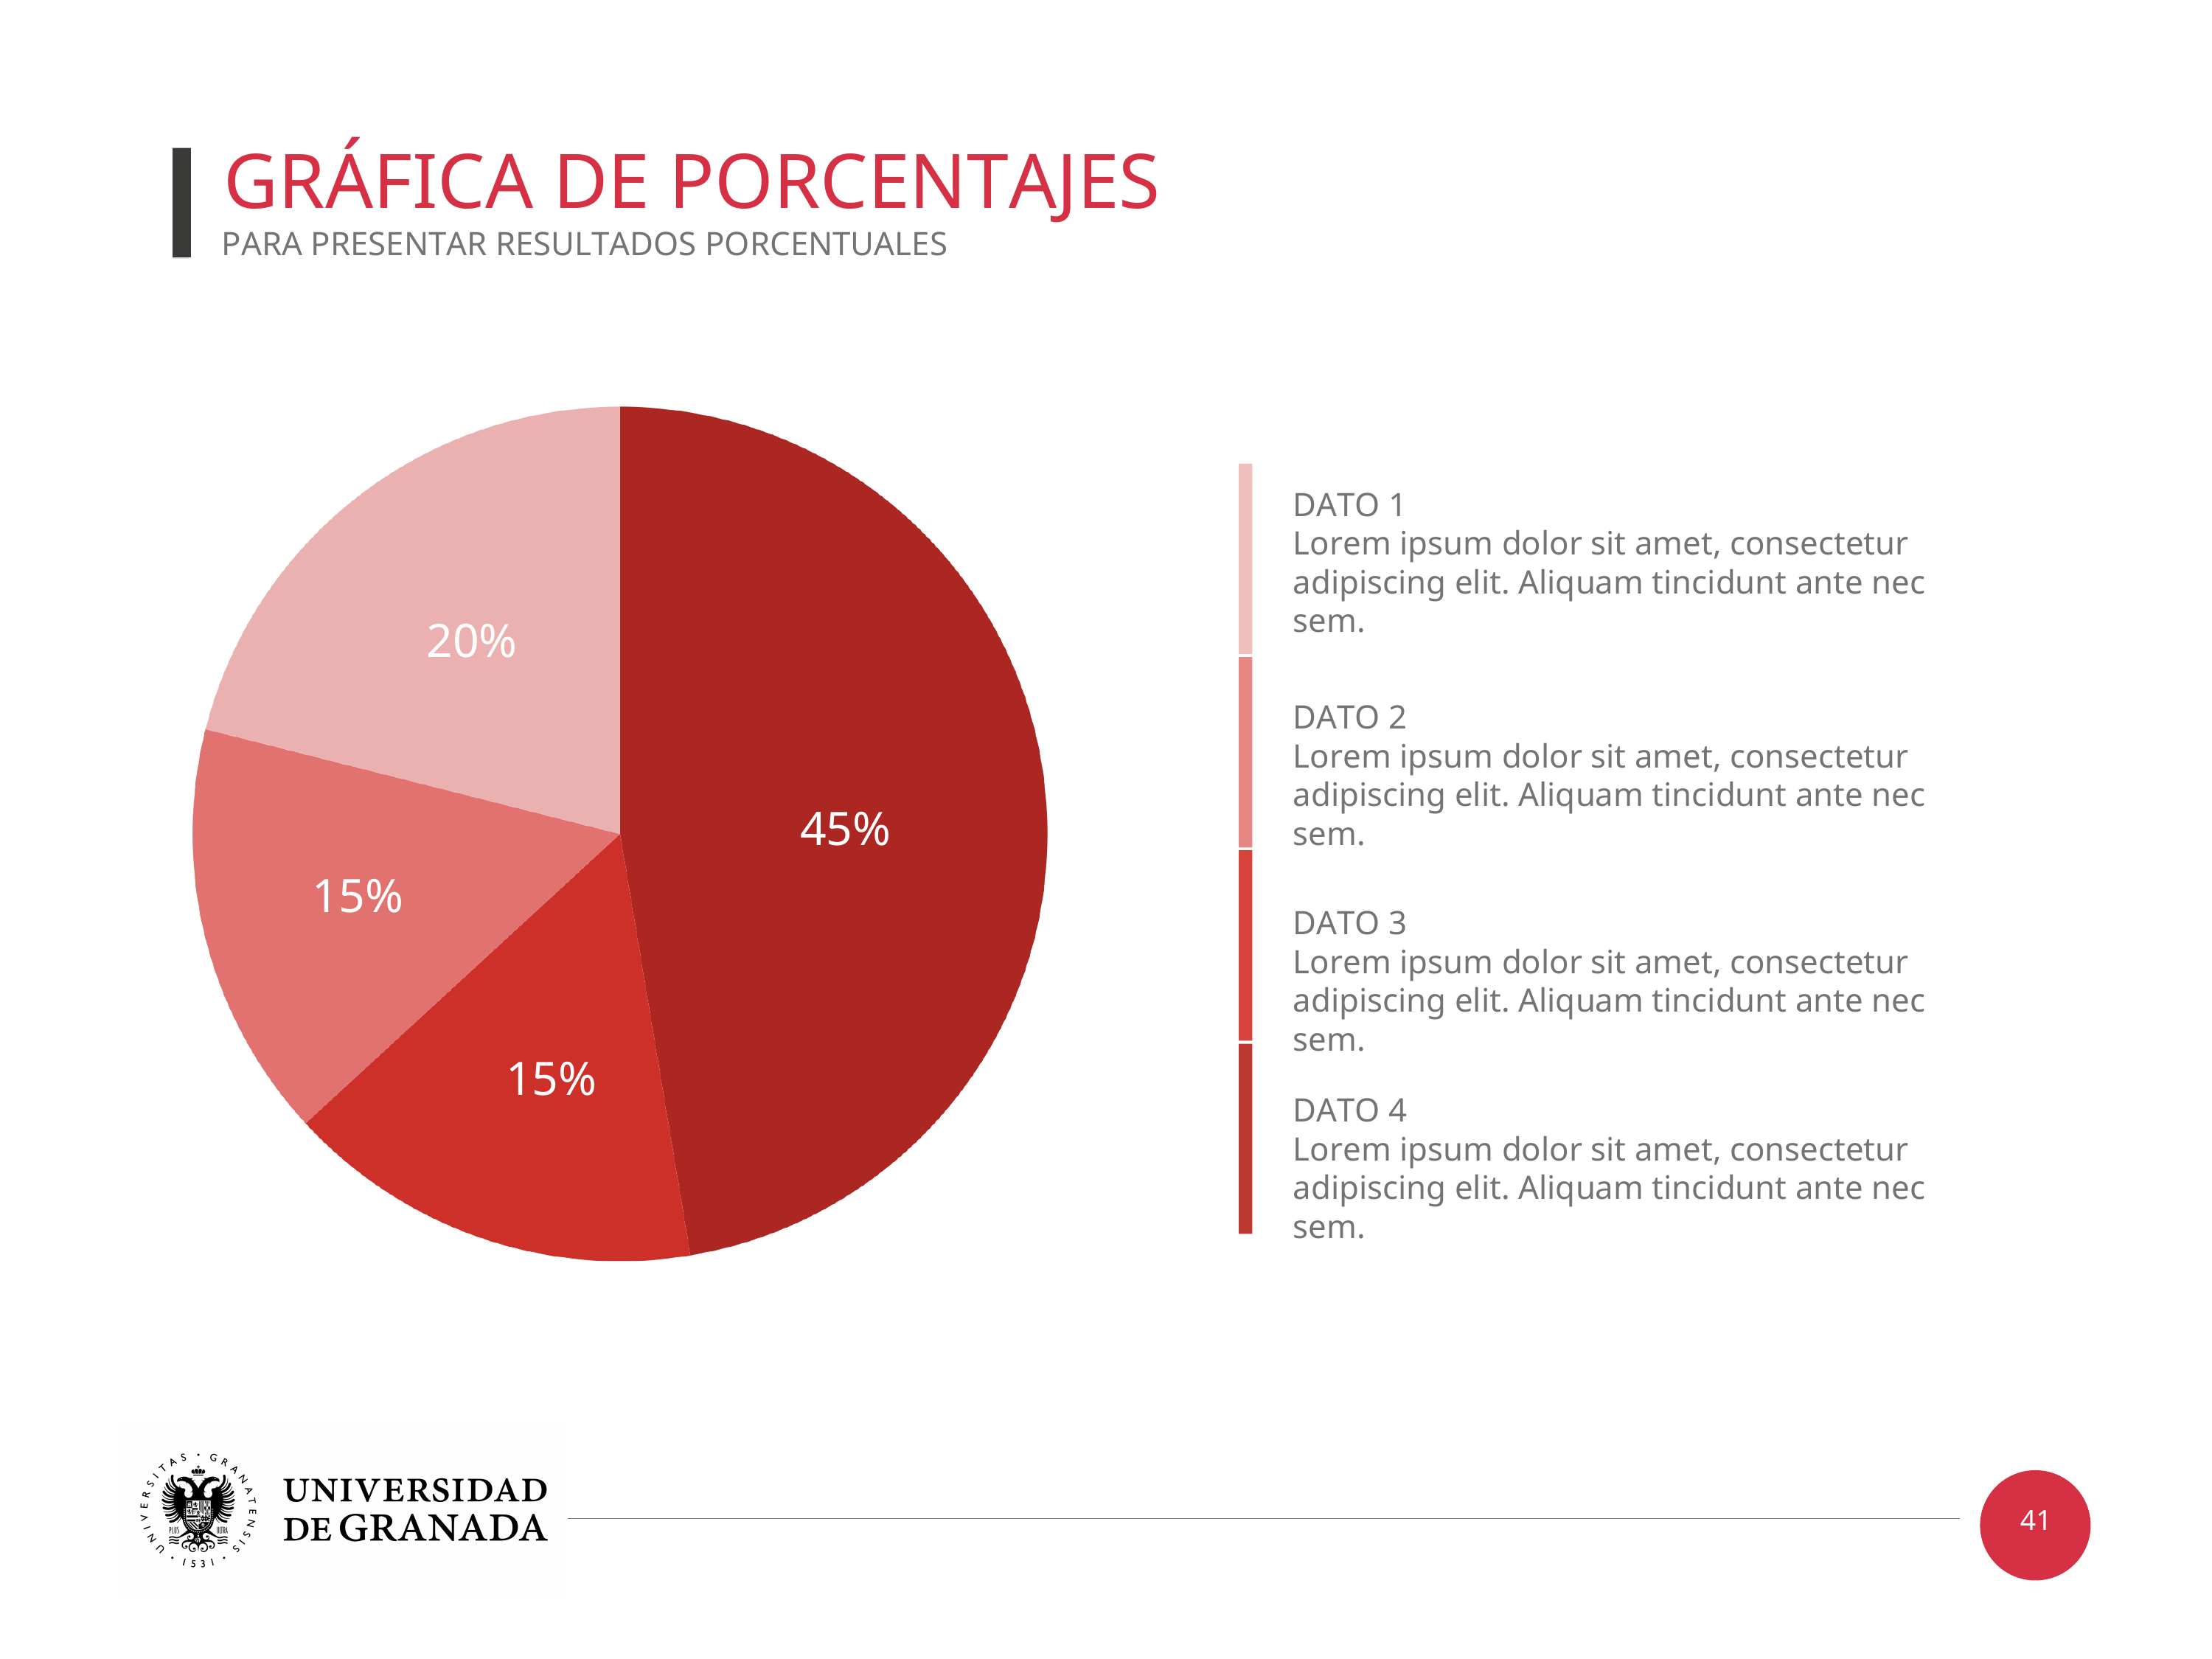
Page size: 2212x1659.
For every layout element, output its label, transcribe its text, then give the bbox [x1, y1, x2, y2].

text_box GRÁFICA DE PORCENTAJES [212, 127, 2063, 229]
picture [120, 1421, 568, 1600]
text_box [1239, 463, 1253, 654]
text_box [1239, 657, 1253, 848]
chart [0, 392, 1239, 1276]
text_box [173, 147, 191, 257]
text_box 15% [472, 1043, 631, 1111]
text_box 45% [766, 793, 925, 860]
text_box 20% [392, 605, 552, 672]
text_box PARA PRESENTAR RESULTADOS PORCENTUALES [210, 218, 2061, 268]
text_box DATO 1 Lorem ipsum dolor sit amet, consectetur adipiscing elit. Aliquam tincidunt ante nec sem. [1276, 476, 1986, 647]
text_box DATO 3 Lorem ipsum dolor sit amet, consectetur adipiscing elit. Aliquam tincidunt ante nec sem. [1276, 894, 1986, 1065]
text_box DATO 2 Lorem ipsum dolor sit amet, consectetur adipiscing elit. Aliquam tincidunt ante nec sem. [1276, 688, 1986, 860]
text_box DATO 4 Lorem ipsum dolor sit amet, consectetur adipiscing elit. Aliquam tincidunt ante nec sem. [1276, 1081, 1986, 1253]
text_box [1239, 1043, 1253, 1234]
text_box 15% [279, 860, 438, 928]
text_box [1239, 850, 1253, 1041]
